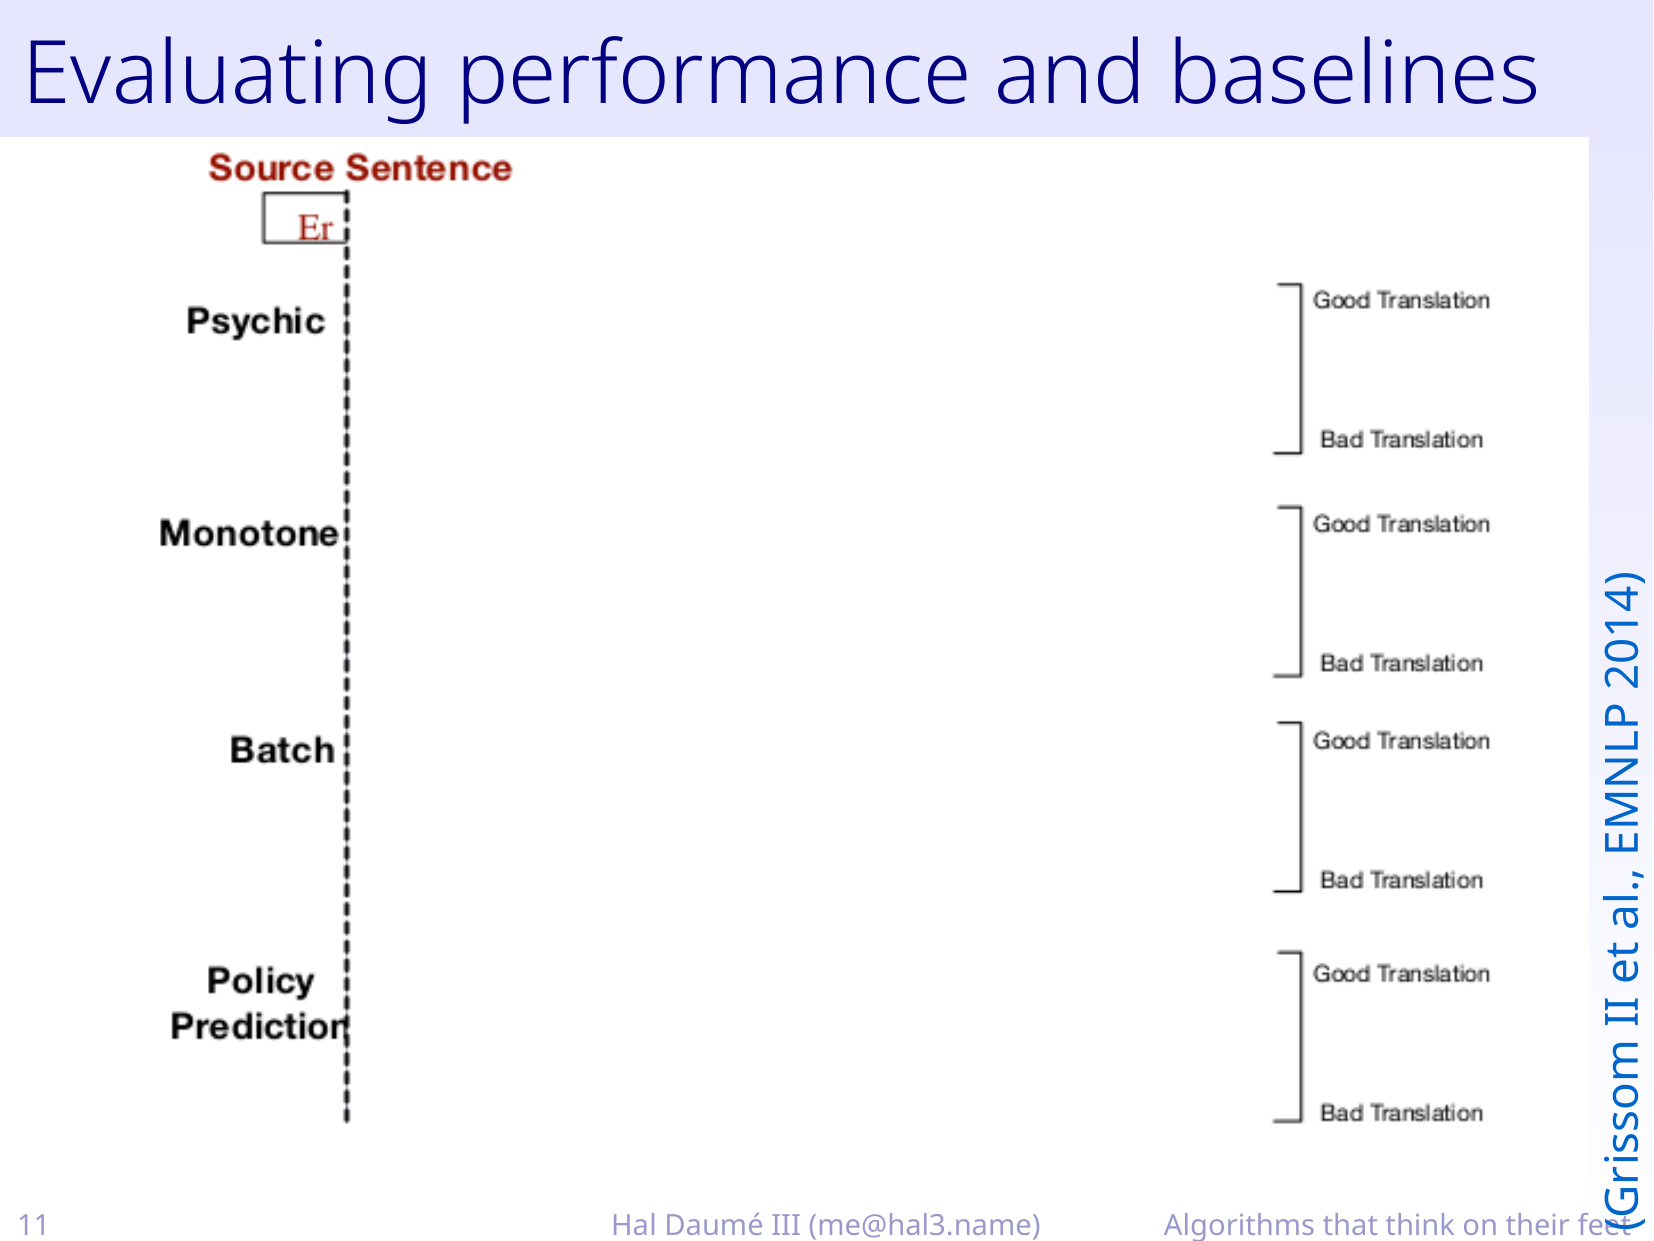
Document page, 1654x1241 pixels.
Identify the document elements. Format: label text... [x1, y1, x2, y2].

picture [150, 149, 1501, 1133]
text_box (Grissom II et al., EMNLP 2014) [1585, 578, 1648, 1235]
title Evaluating performance and baselines [22, 8, 1639, 131]
